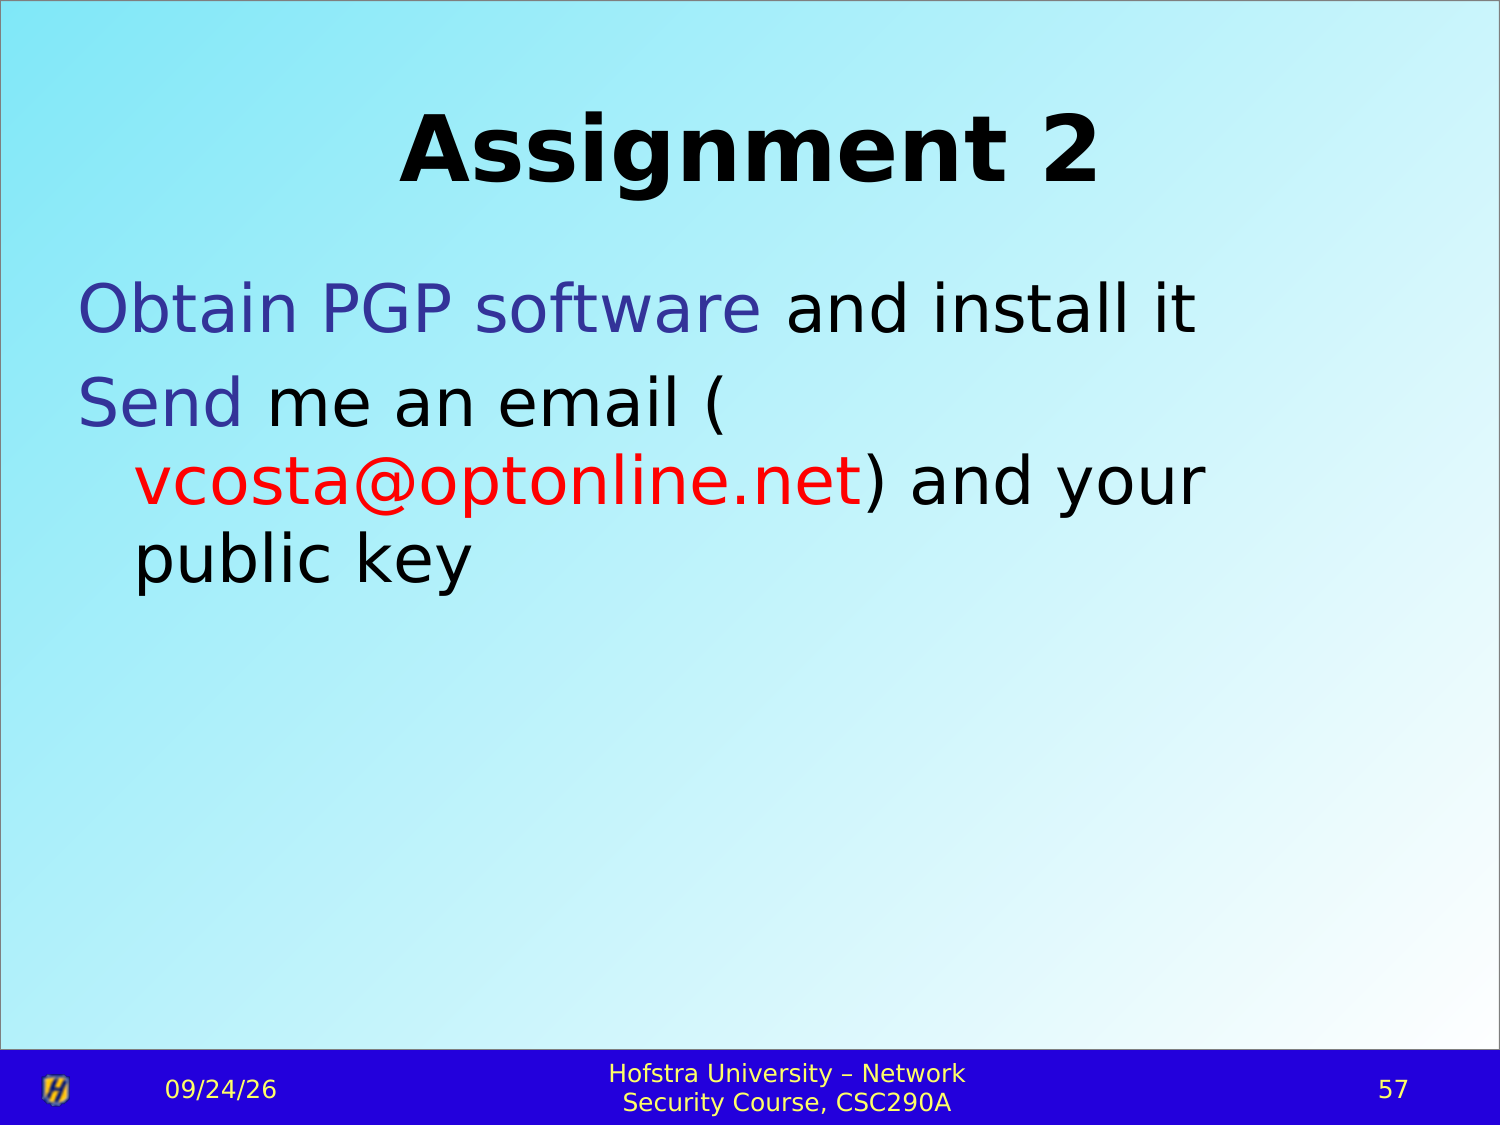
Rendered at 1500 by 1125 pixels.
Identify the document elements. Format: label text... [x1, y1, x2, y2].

list Obtain PGP software and install it Send me an email (vcosta@optonline.net) and your public key [62, 262, 1413, 913]
title Assignment 2 [112, 85, 1391, 212]
picture [37, 1072, 76, 1110]
